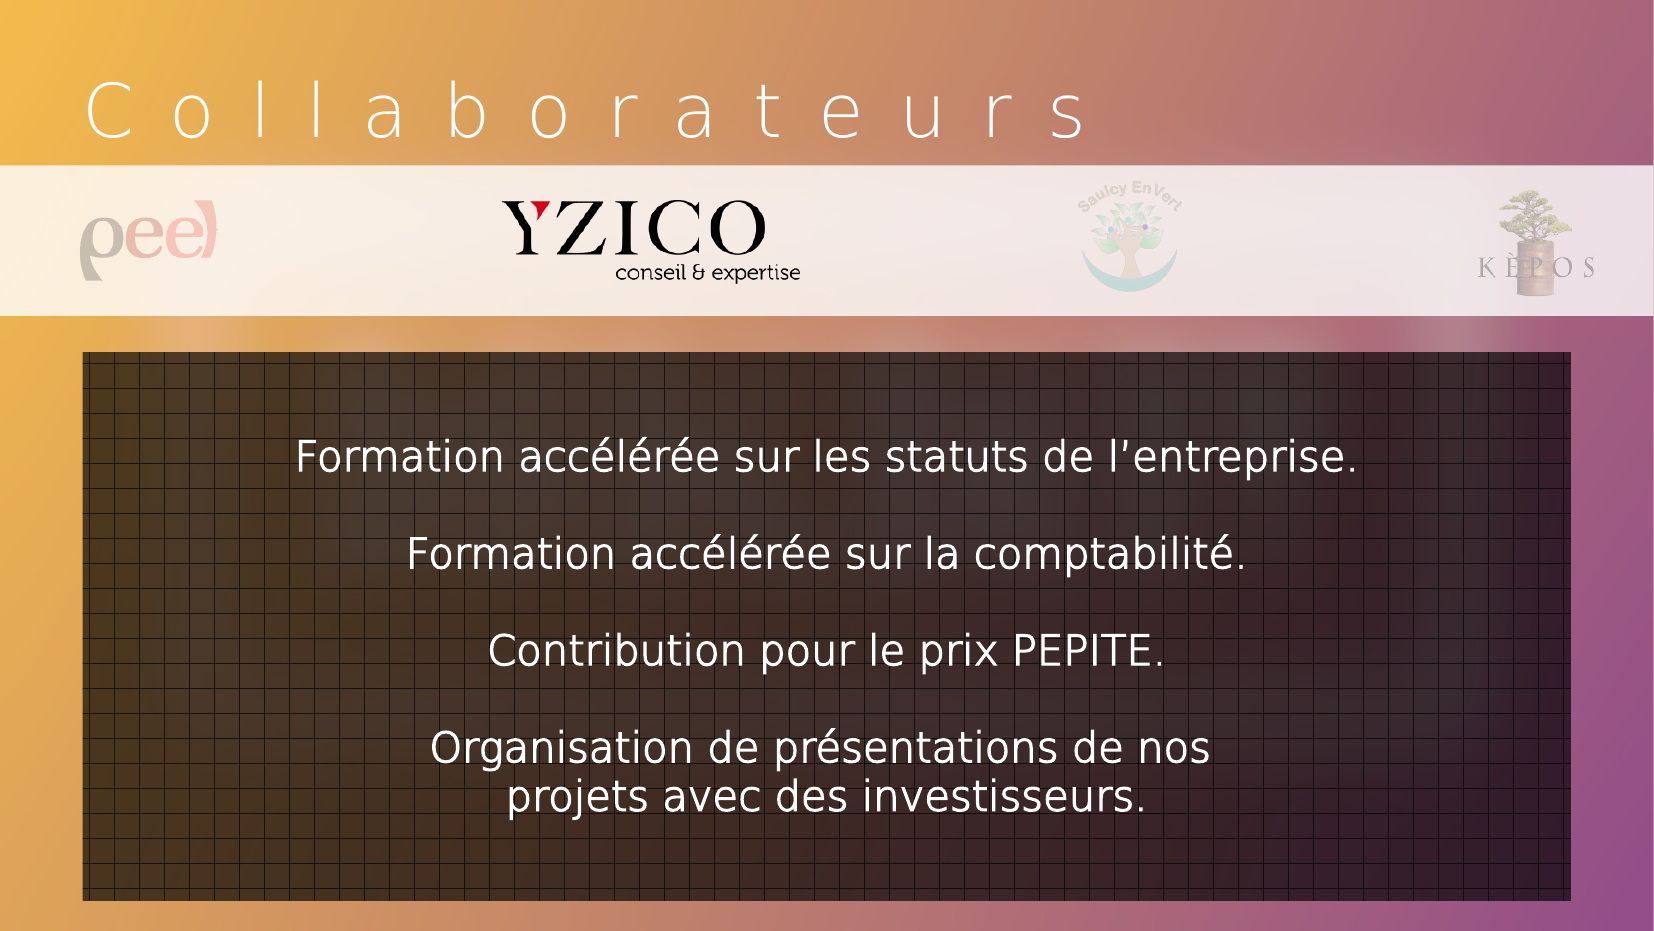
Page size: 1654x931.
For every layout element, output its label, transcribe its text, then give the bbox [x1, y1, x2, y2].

picture [76, 195, 218, 284]
picture [501, 200, 800, 284]
picture [0, 316, 1654, 931]
text_box [0, 165, 1654, 316]
picture [0, 0, 1654, 165]
picture [1068, 177, 1192, 296]
subtitle Formation accélérée sur les statuts de l’entreprise. Formation accélérée sur la comptabilité. Contribution pour le prix PEPITE. Organisation de présentations de nos projets avec des investisseurs. [82, 352, 1571, 901]
picture [1476, 183, 1595, 302]
title Collaborateurs [82, 35, 1235, 165]
